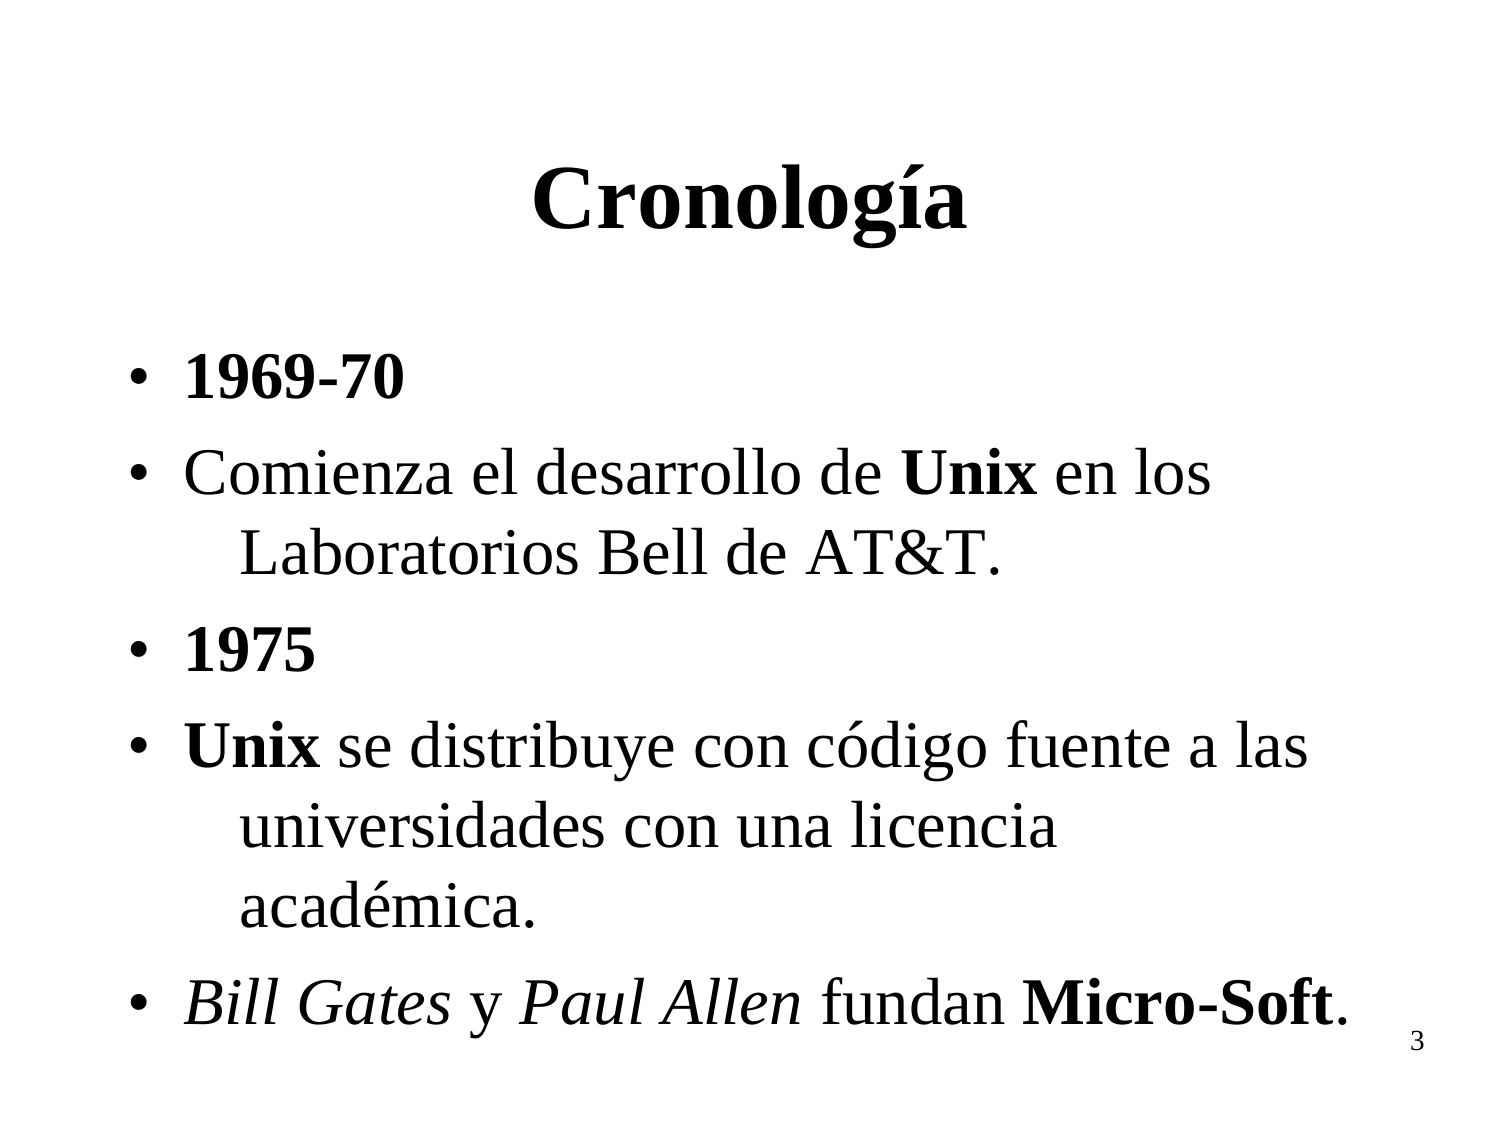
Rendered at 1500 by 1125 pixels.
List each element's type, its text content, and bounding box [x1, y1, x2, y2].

list 1969-70 Comienza el desarrollo de Unix en los Laboratorios Bell de AT&T. 1975 Unix se distribuye con código fuente a las universidades con una licencia académica. Bill Gates y Paul Allen fundan Micro-Soft. [112, 324, 1388, 1000]
title Cronología [112, 99, 1388, 288]
